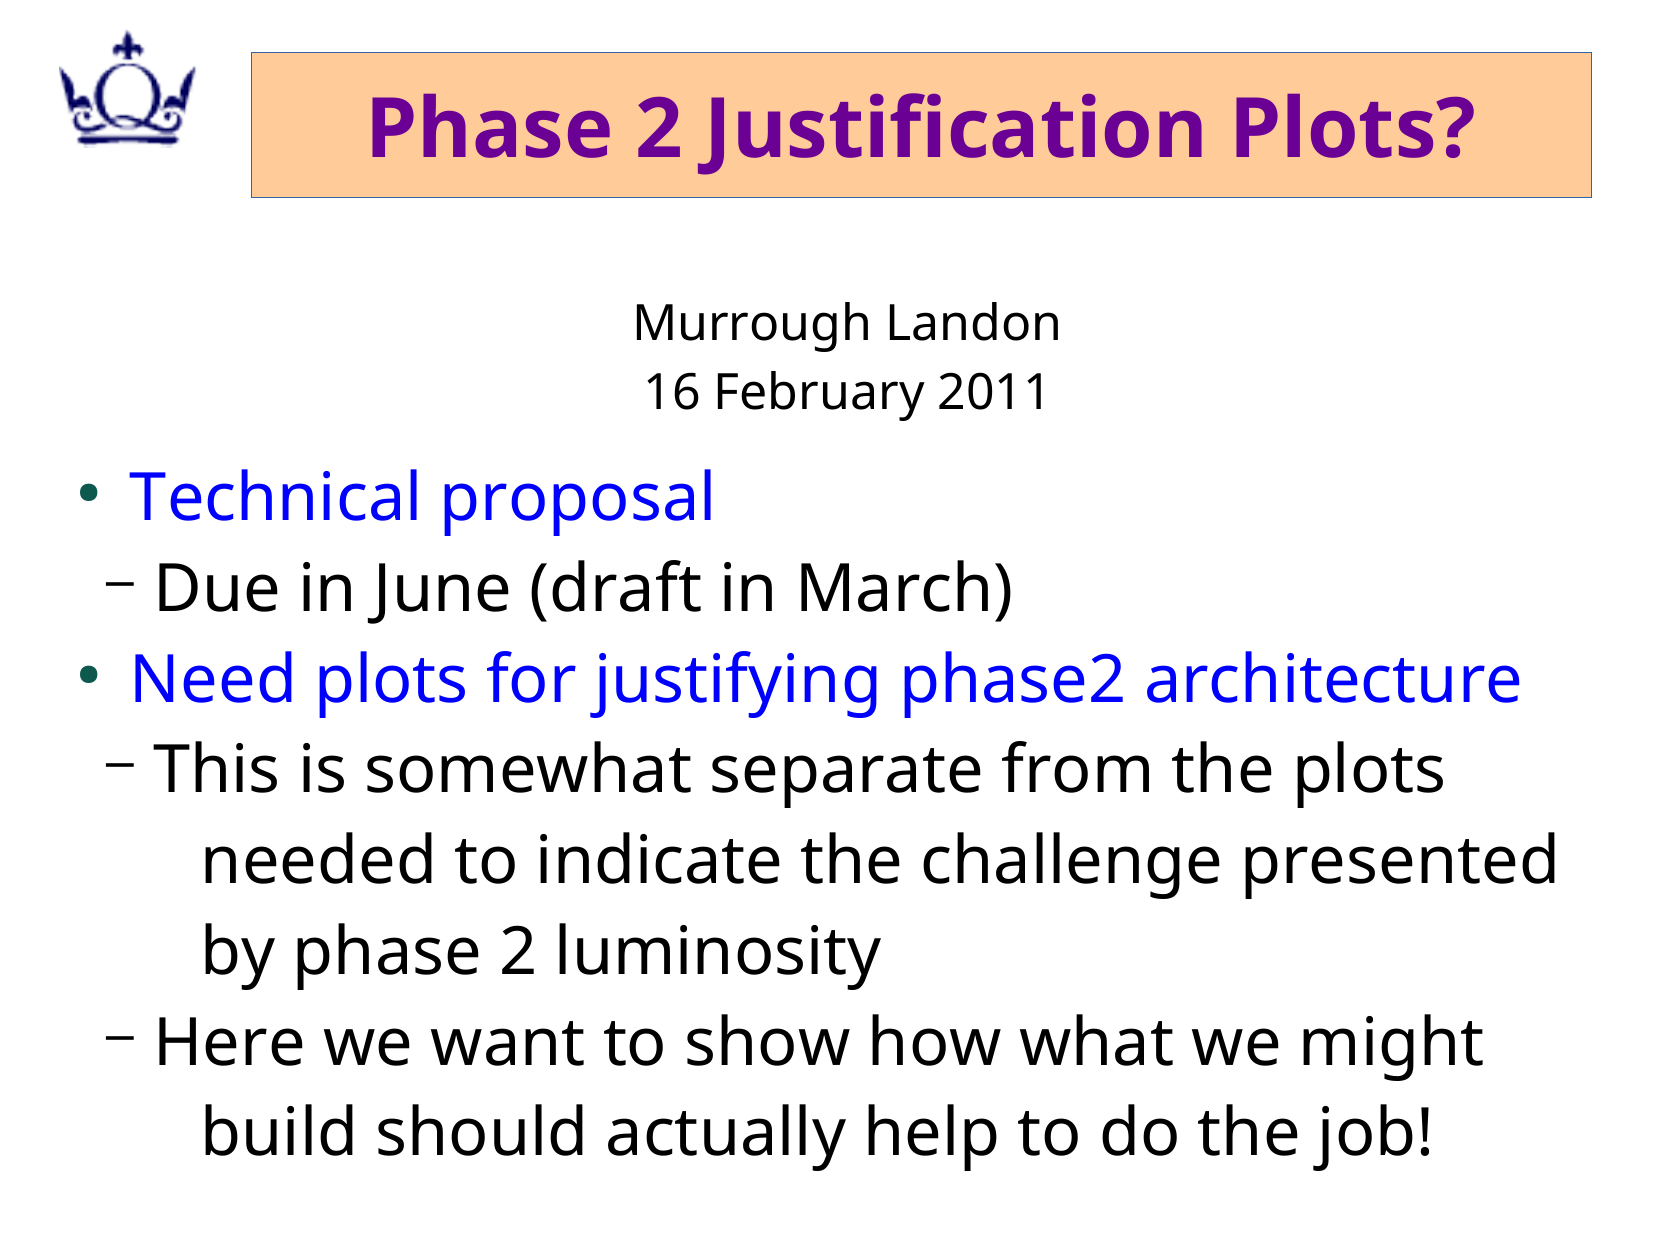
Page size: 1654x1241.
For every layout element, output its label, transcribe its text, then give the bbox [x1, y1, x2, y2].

picture [59, 29, 200, 148]
list Technical proposal Due in June (draft in March) Need plots for justifying phase2 architecture This is somewhat separate from the plots needed to indicate the challenge presented by phase 2 luminosity Here we want to show how what we might build should actually help to do the job! [59, 449, 1595, 1194]
title Phase 2 Justification Plots? [251, 52, 1592, 198]
text_box Murrough Landon 16 February 2011 [476, 287, 1219, 427]
